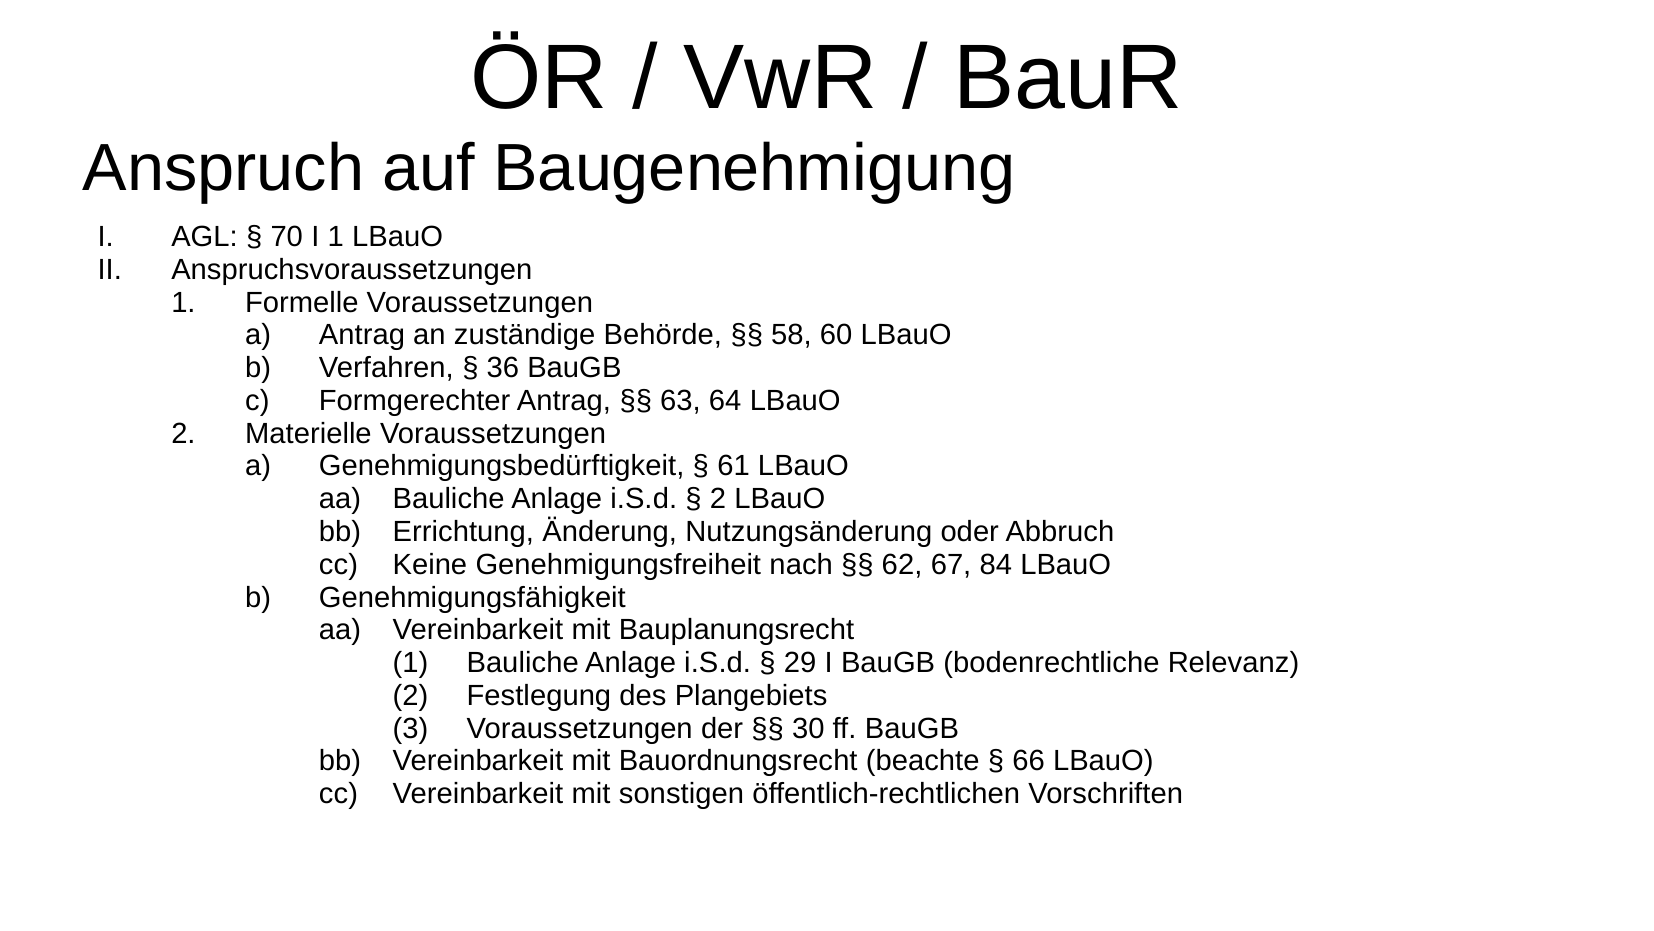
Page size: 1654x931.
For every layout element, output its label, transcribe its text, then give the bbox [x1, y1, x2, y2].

title ÖR / VwR / BauR [82, 23, 1571, 129]
text_box I. AGL: § 70 I 1 LBauO II. Anspruchsvoraussetzungen 1. Formelle Voraussetzungen a) Antrag an zuständige Behörde, §§ 58, 60 LBauO b) Verfahren, § 36 BauGB c) Formgerechter Antrag, §§ 63, 64 LBauO 2. Materielle Voraussetzungen a) Genehmigungsbedürftigkeit, § 61 LBauO aa) Bauliche Anlage i.S.d. § 2 LBauO bb) Errichtung, Änderung, Nutzungsänderung oder Abbruch cc) Keine Genehmigungsfreiheit nach §§ 62, 67, 84 LBauO b) Genehmigungsfähigkeit aa) Vereinbarkeit mit Bauplanungsrecht (1) Bauliche Anlage i.S.d. § 29 I BauGB (bodenrechtliche Relevanz) (2) Festlegung des Plangebiets (3) Voraussetzungen der §§ 30 ff. BauGB bb) Vereinbarkeit mit Bauordnungsrecht (beachte § 66 LBauO) cc) Vereinbarkeit mit sonstigen öffentlich-rechtlichen Vorschriften [82, 212, 1571, 839]
list Anspruch auf Baugenehmigung [82, 129, 1571, 212]
